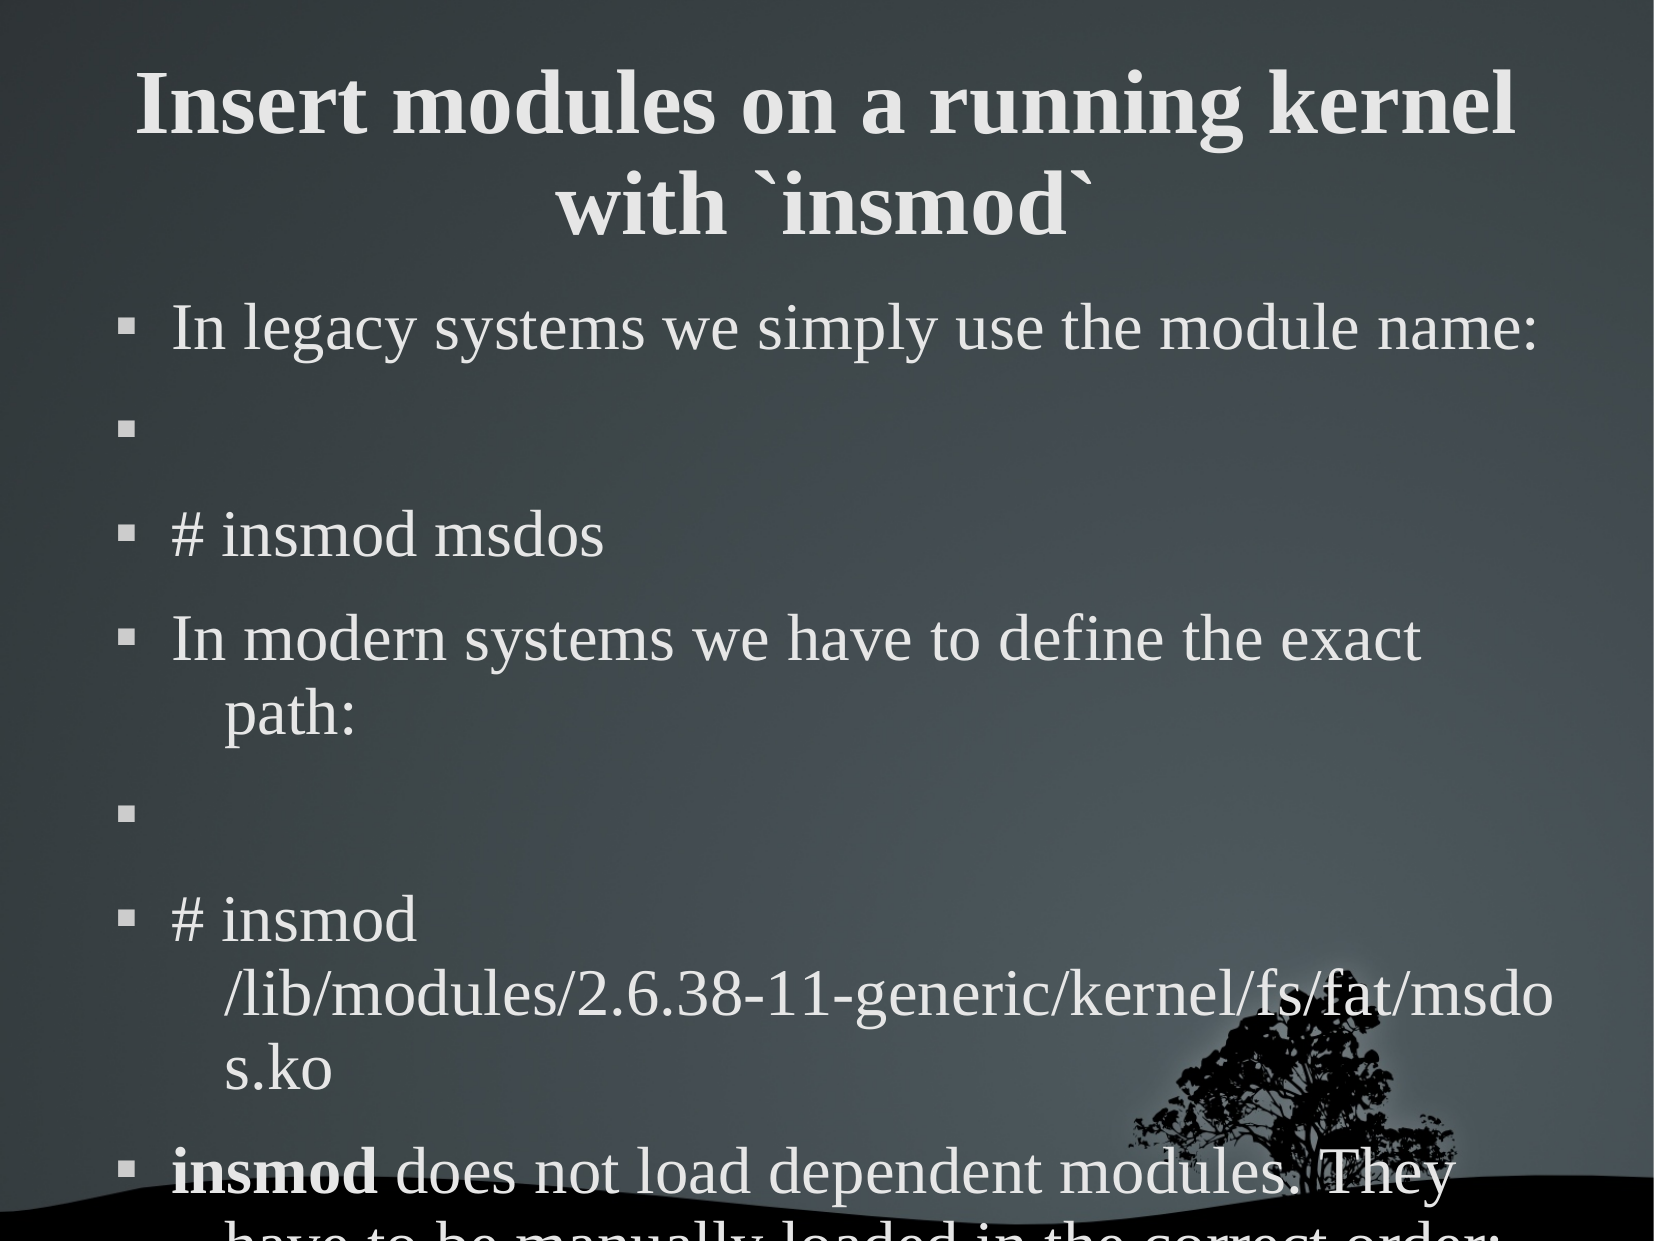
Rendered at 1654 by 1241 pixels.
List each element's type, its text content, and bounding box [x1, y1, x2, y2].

picture [0, 0, 1654, 1241]
title Insert modules on a running kernel with `insmod` [82, 33, 1571, 273]
list In legacy systems we simply use the module name: # insmod msdos In modern systems we have to define the exact path: # insmod /lib/modules/2.6.38-11-generic/kernel/fs/fat/msdos.ko insmod does not load dependent modules. They have to be manually loaded in the correct order: # insmod fat ; insmod msdos [82, 290, 1571, 1241]
